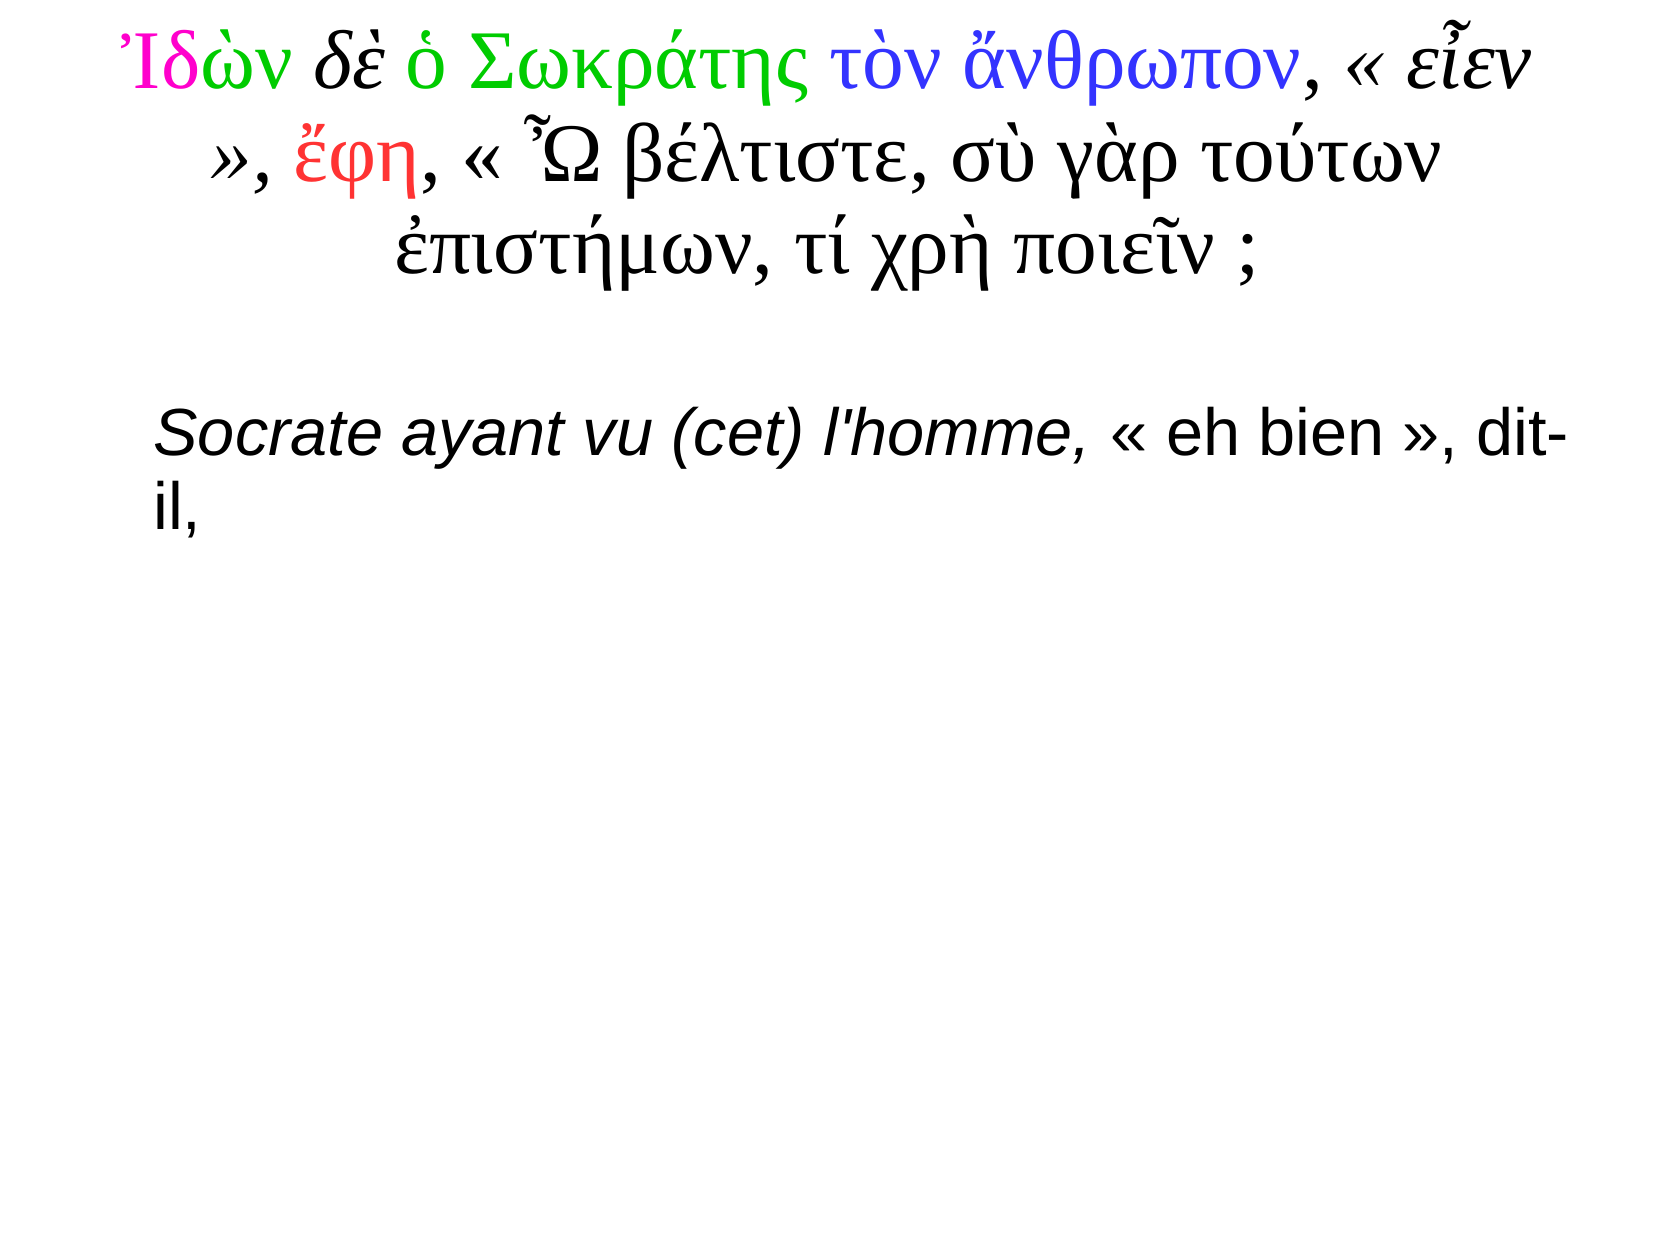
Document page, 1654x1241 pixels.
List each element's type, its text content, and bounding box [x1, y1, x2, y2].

list Socrate ayant vu (cet) l'homme, « eh bien », dit-il, [82, 290, 1571, 1109]
title Ἰδὼν δὲ ὁ Σωκράτης τὸν ἄνθρωπον, « εἶεν », ἔφη, « Ὦ βέλτιστε, σὺ γὰρ τούτων ἐπιστήμων, τί χρὴ ποιεῖν ; [82, 14, 1571, 290]
